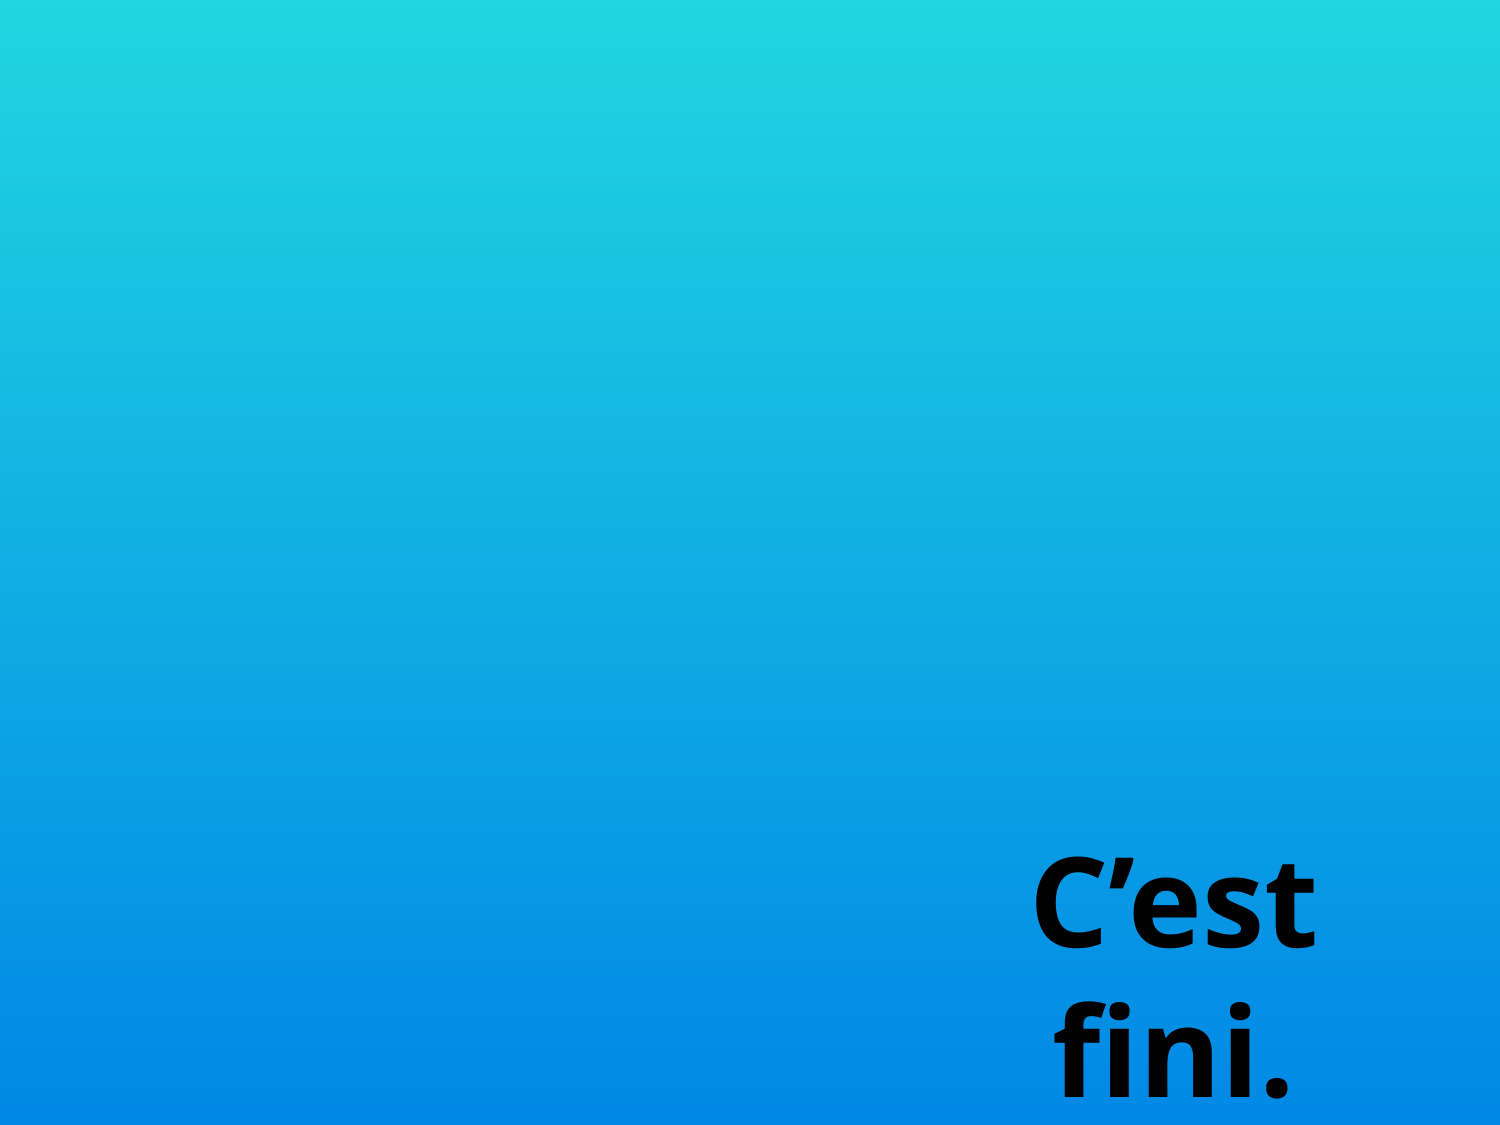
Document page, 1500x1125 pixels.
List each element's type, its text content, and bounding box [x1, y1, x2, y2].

title C’est fini. [890, 878, 1458, 1067]
